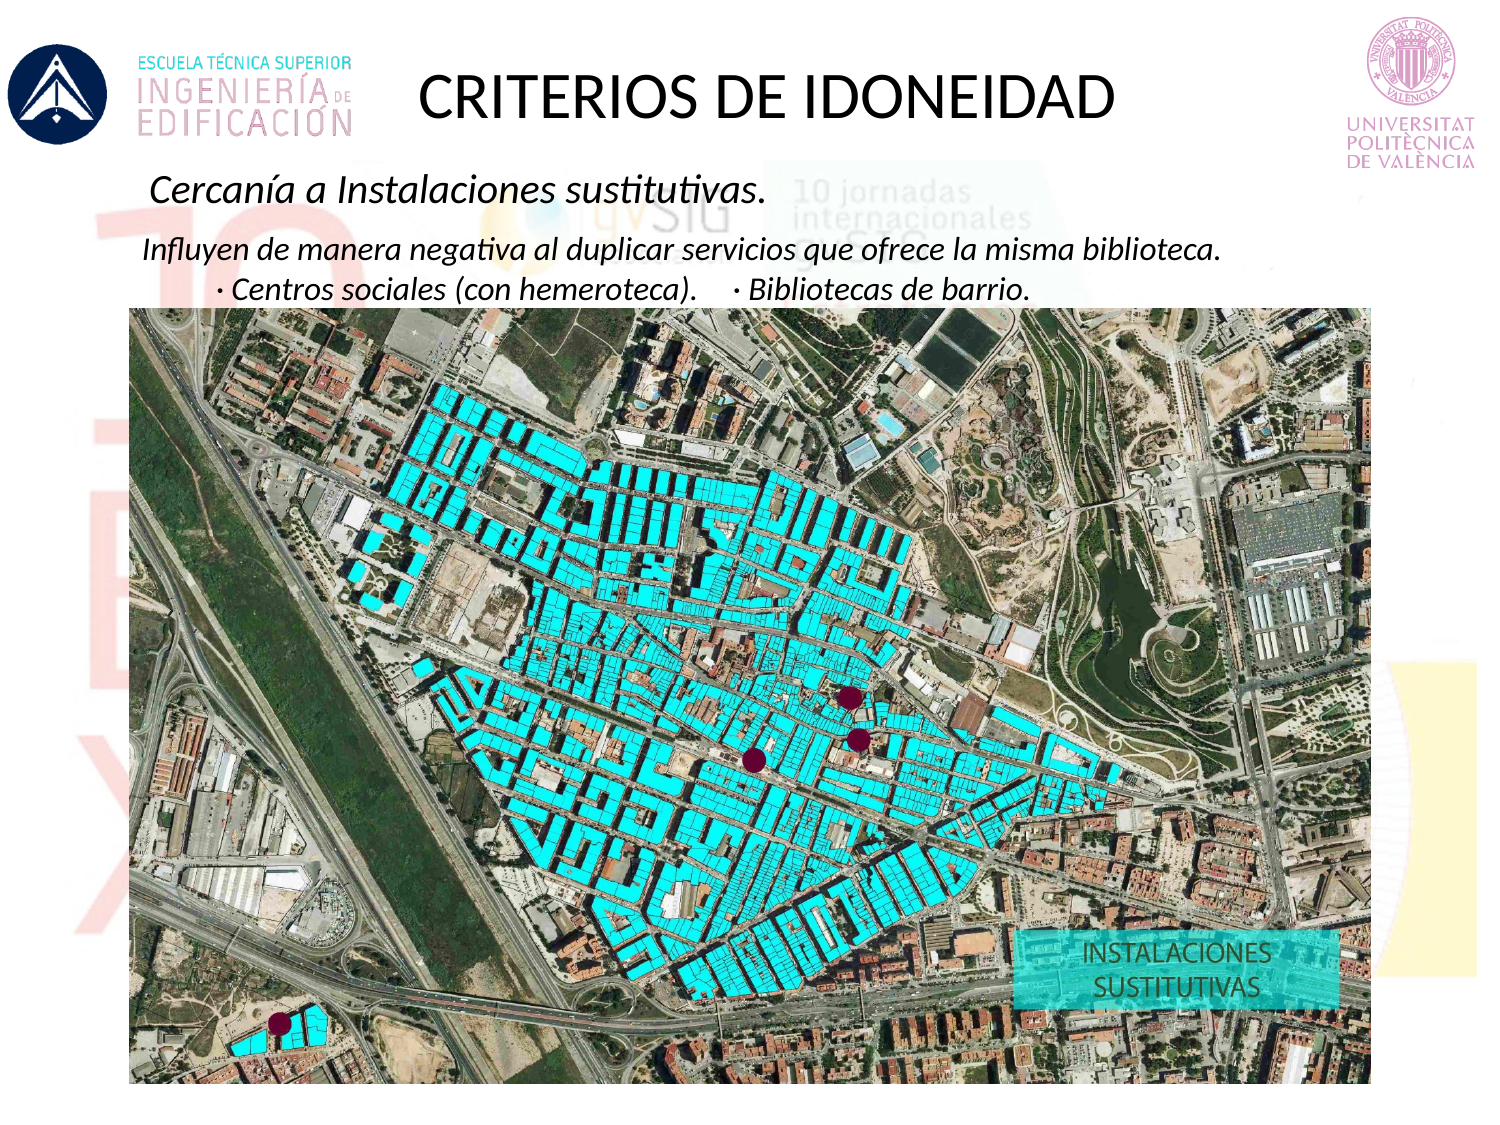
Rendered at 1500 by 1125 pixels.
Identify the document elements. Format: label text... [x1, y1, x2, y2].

text_box CRITERIOS DE IDONEIDAD [288, 44, 1248, 140]
text_box Cercanía a Instalaciones sustitutivas. [51, 154, 1447, 219]
picture [0, 0, 1491, 1125]
text_box Influyen de manera negativa al duplicar servicios que ofrece la misma biblioteca. · Centros sociales (con hemeroteca). · Bibliotecas de barrio. [52, 219, 1248, 355]
